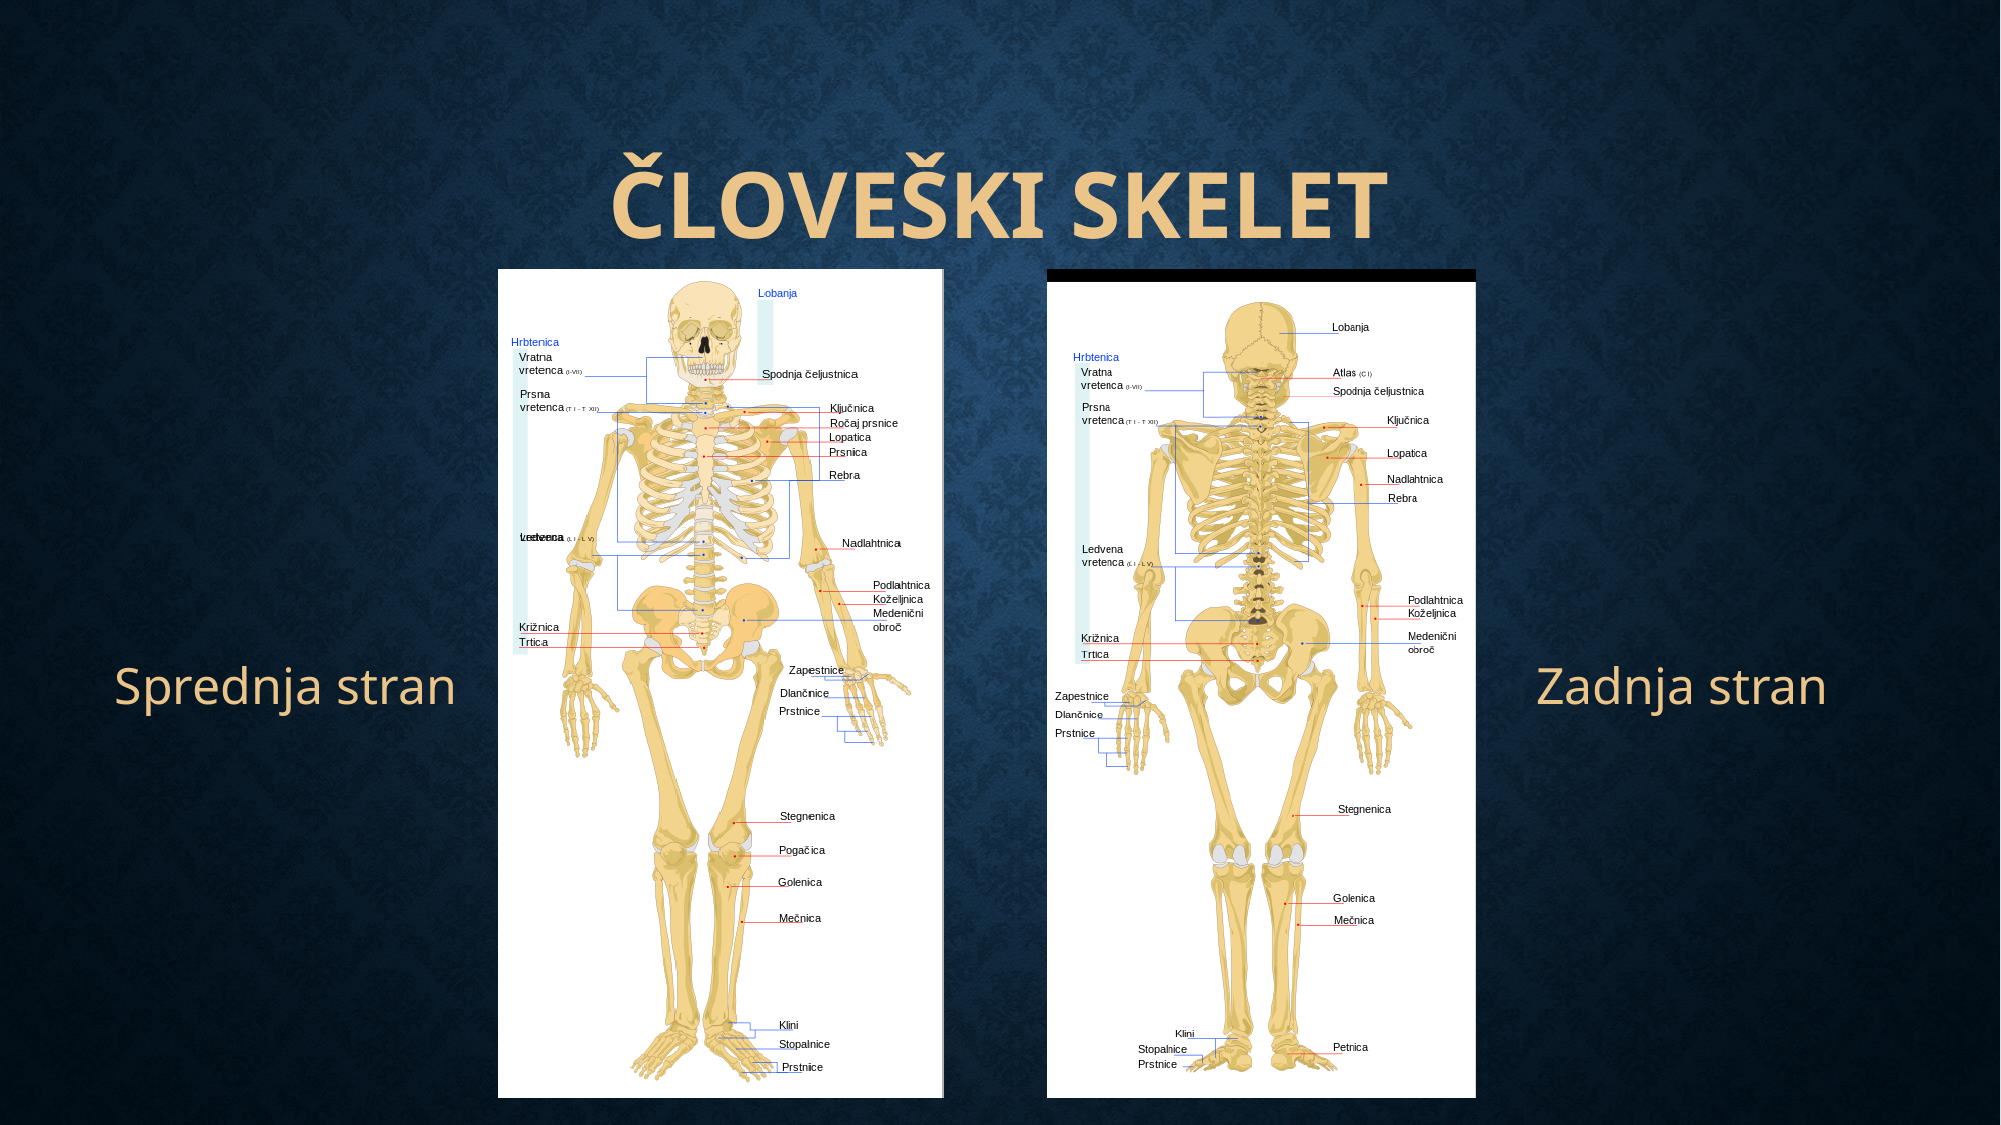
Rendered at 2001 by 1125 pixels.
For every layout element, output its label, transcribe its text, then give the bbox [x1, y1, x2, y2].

title ČLOVEŠKI SKELET [150, 99, 1849, 318]
picture [0, 0, 2001, 1125]
text_box Sprednja stran [99, 646, 479, 722]
text_box Zadnja stran [1521, 646, 1849, 722]
